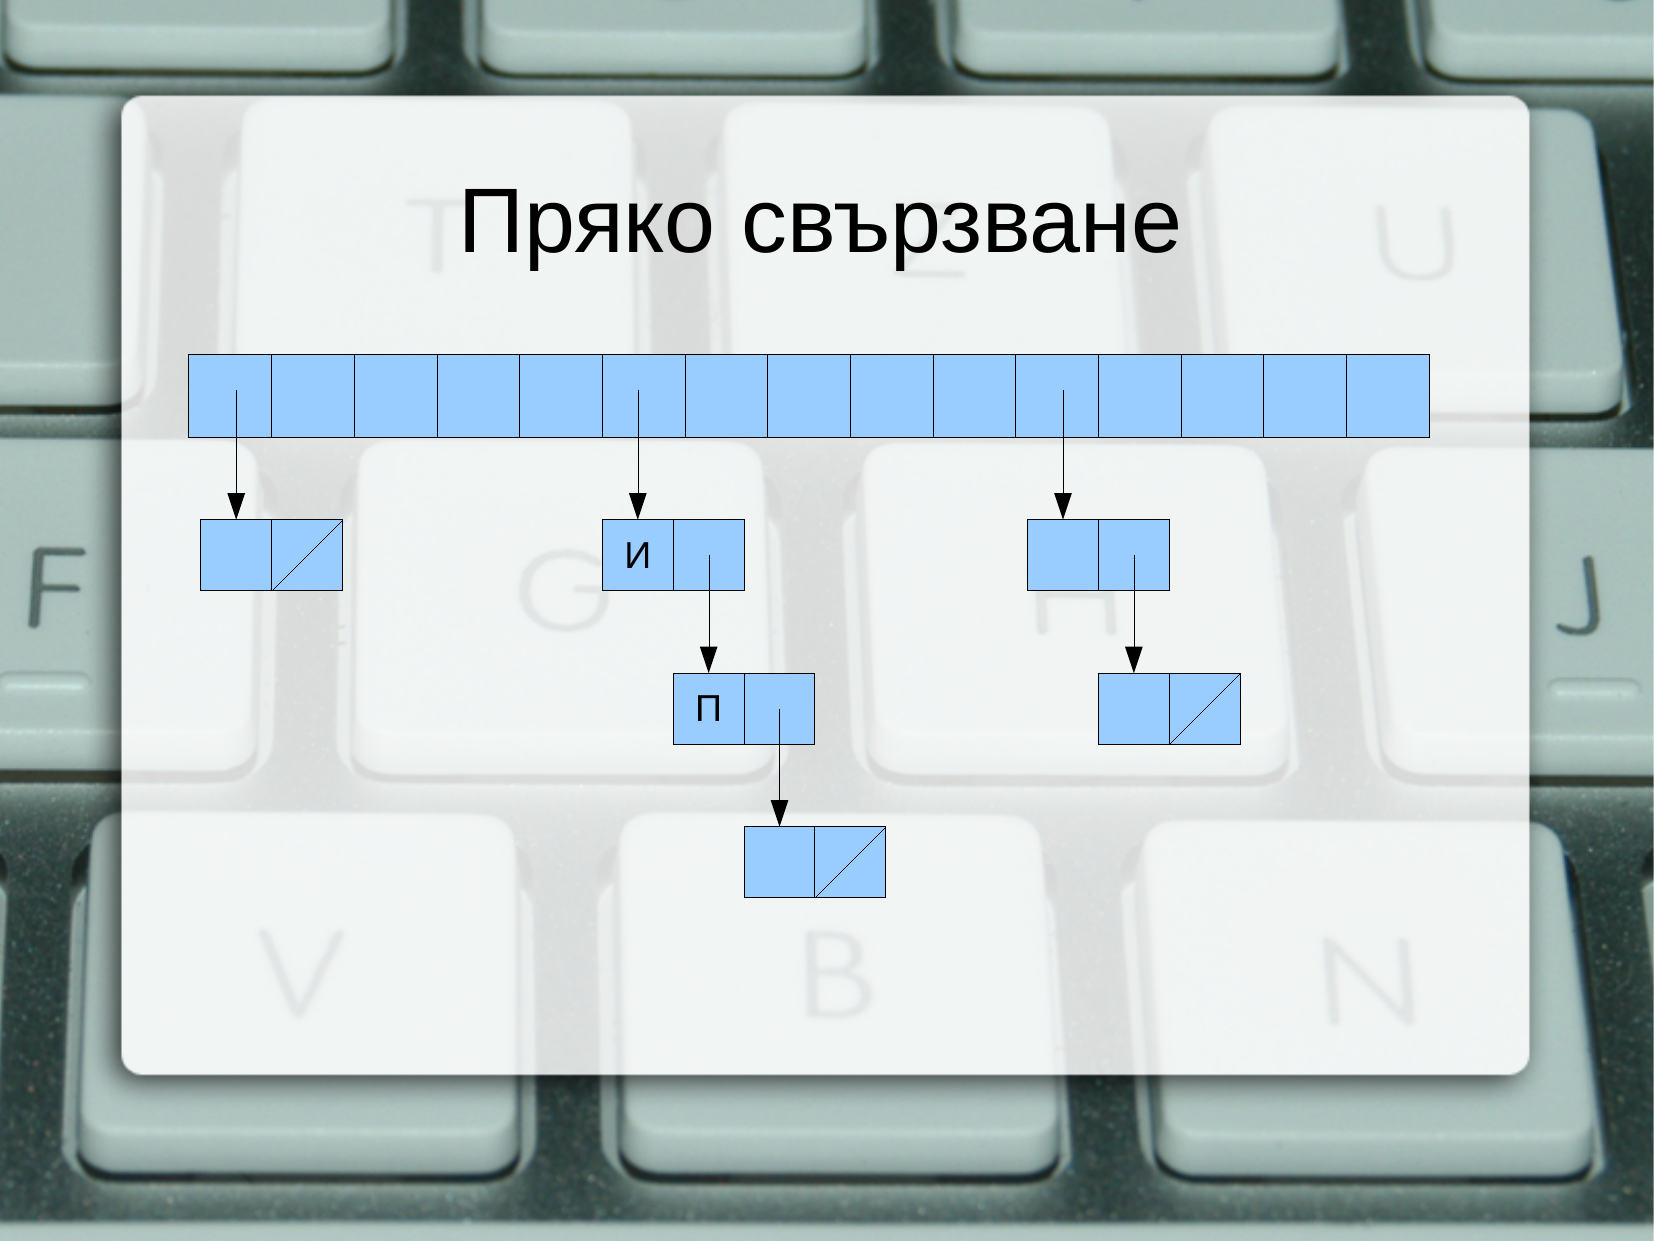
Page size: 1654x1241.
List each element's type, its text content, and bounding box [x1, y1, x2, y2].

text_box И [602, 519, 673, 591]
text_box [188, 354, 1430, 438]
text_box [744, 826, 886, 898]
text_box [744, 673, 815, 745]
title Пряко свързване [135, 117, 1506, 325]
text_box [1027, 519, 1170, 591]
text_box [673, 519, 745, 591]
text_box [200, 519, 343, 591]
picture [0, 0, 1654, 1241]
text_box П [673, 673, 744, 745]
text_box [1098, 673, 1241, 745]
